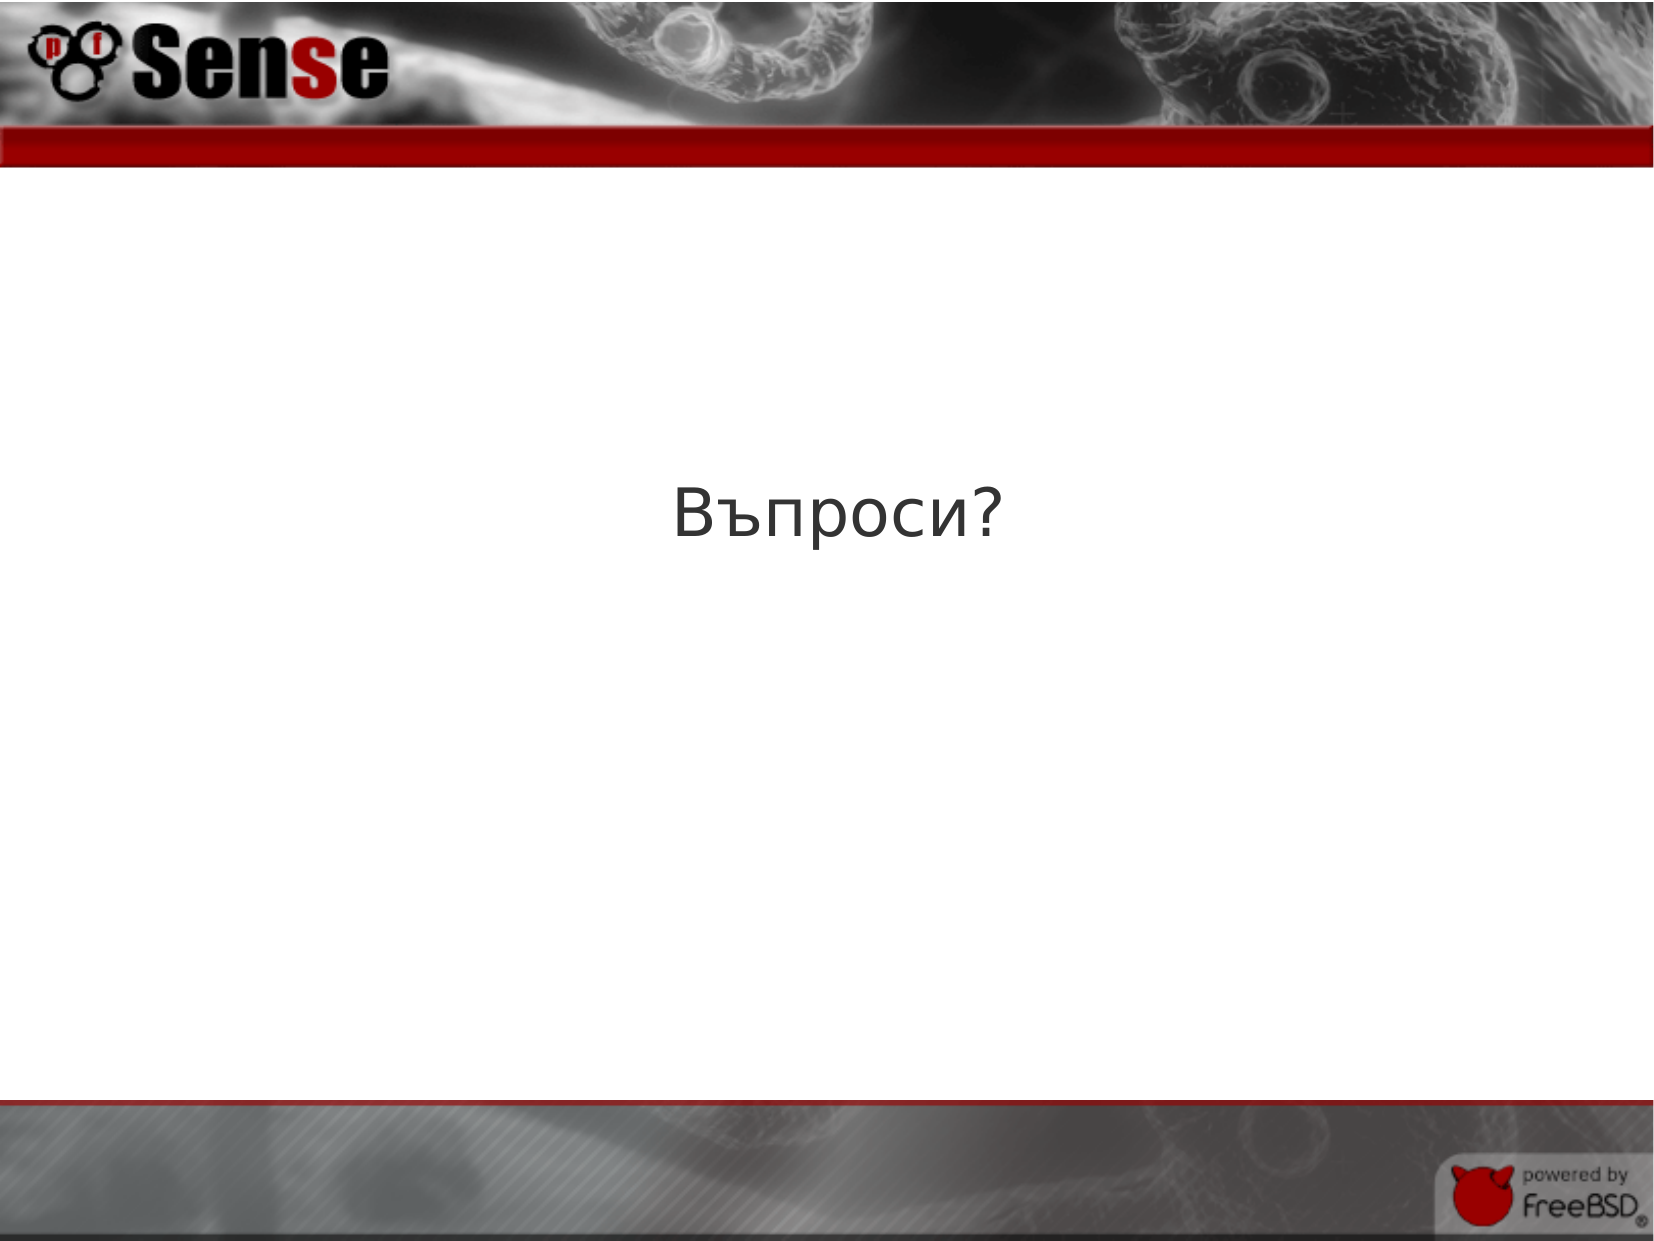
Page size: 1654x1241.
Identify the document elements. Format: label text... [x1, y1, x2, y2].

picture [0, 2, 1654, 188]
picture [0, 1100, 1654, 1241]
subtitle Въпроси? [82, 56, 1571, 1102]
